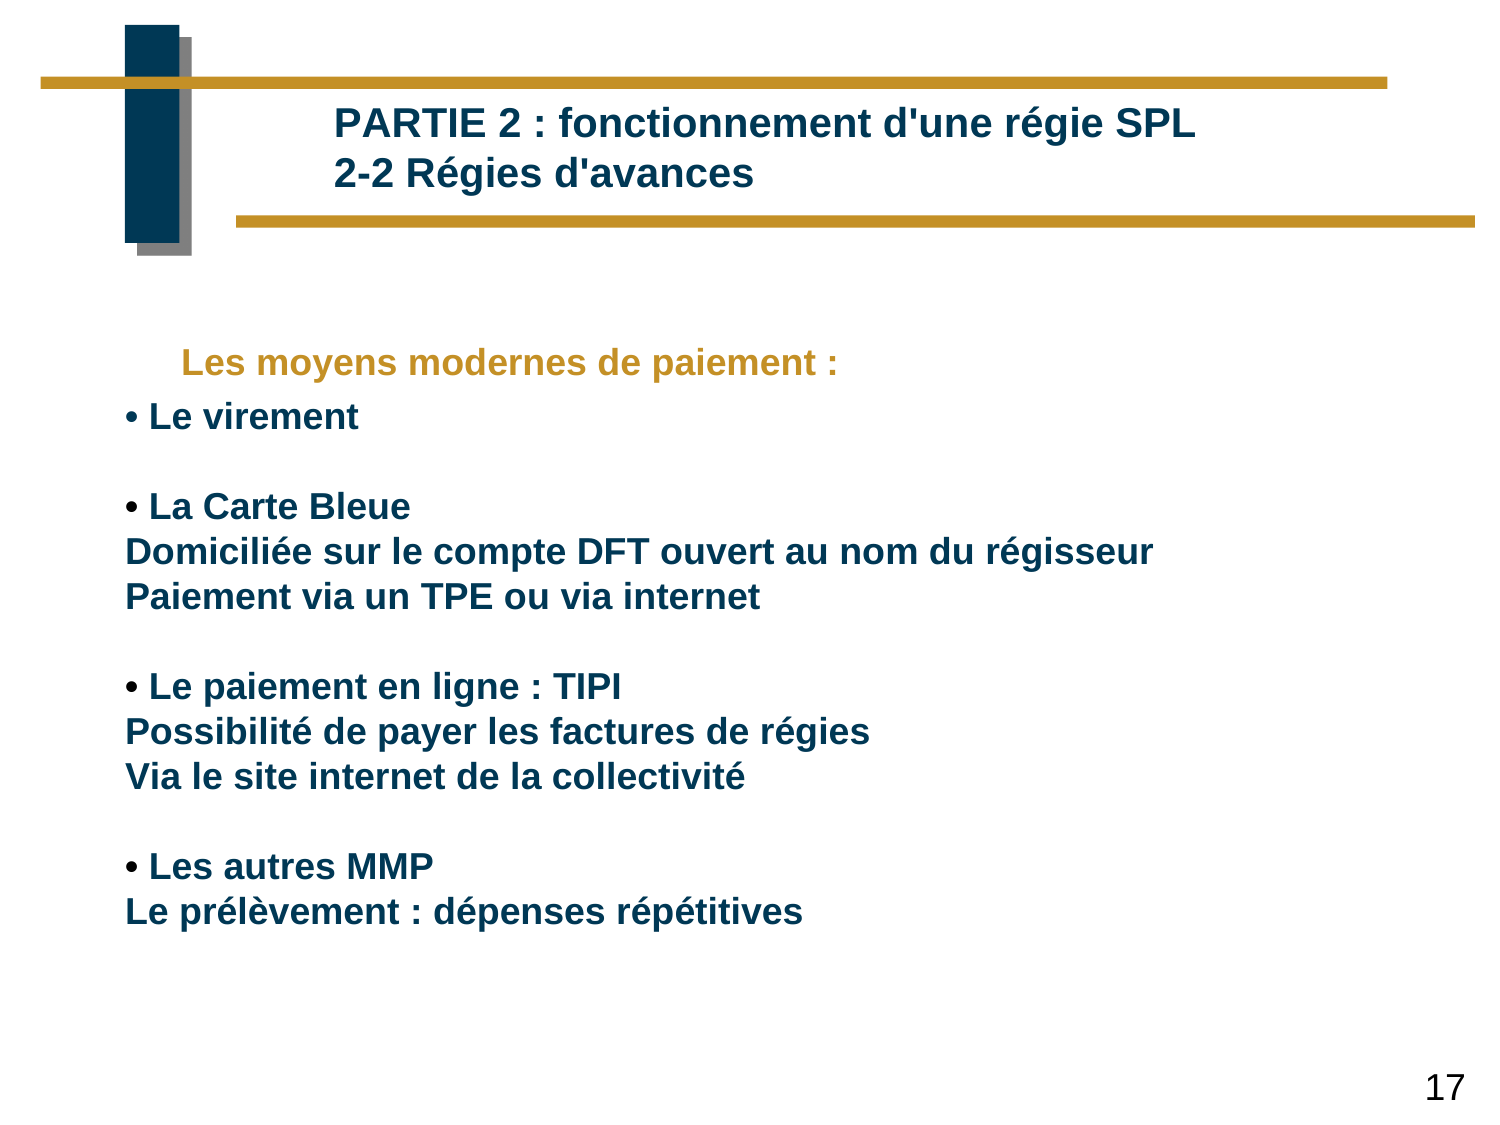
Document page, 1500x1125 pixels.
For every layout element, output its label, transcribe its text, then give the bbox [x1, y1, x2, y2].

list 17 [1252, 1062, 1489, 1125]
text_box [40, 76, 121, 89]
list Les moyens modernes de paiement : • Le virement • La Carte Bleue Domiciliée sur le compte DFT ouvert au nom du régisseur Paiement via un TPE ou via internet • Le paiement en ligne : TIPI Possibilité de payer les factures de régies Via le site internet de la collectivité • Les autres MMP Le prélèvement : dépenses répétitives [125, 337, 1382, 1067]
text_box [236, 215, 318, 228]
text_box PARTIE 2 : fonctionnement d'une régie SPL 2-2 Régies d'avances [318, 179, 1316, 249]
text_box [124, 179, 180, 243]
text_box [1316, 215, 1475, 228]
title [121, 68, 1438, 179]
text_box [124, 24, 180, 68]
